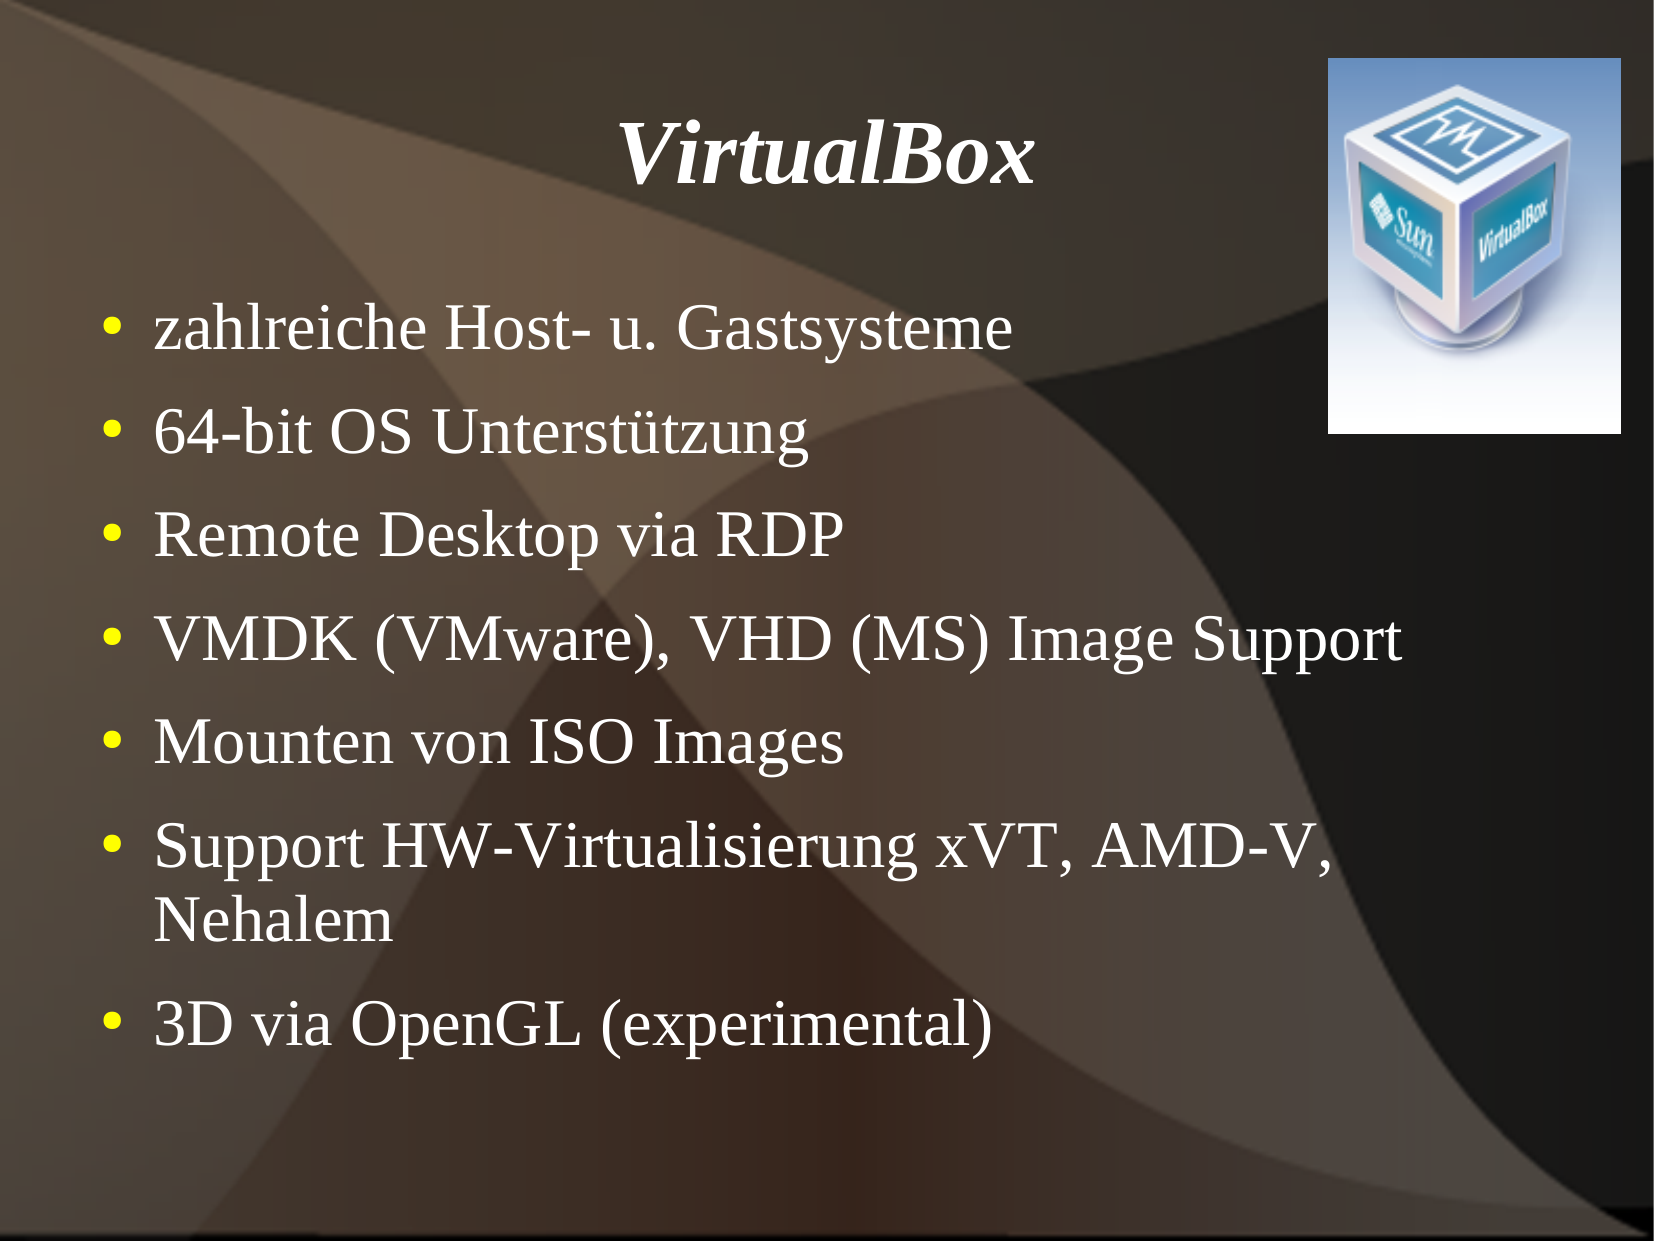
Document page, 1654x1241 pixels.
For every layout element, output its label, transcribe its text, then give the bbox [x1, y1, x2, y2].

list zahlreiche Host- u. Gastsysteme 64-bit OS Unterstützung Remote Desktop via RDP VMDK (VMware), VHD (MS) Image Support Mounten von ISO Images Support HW-Virtualisierung xVT, AMD-V, Nehalem 3D via OpenGL (experimental) [82, 290, 1571, 1094]
title VirtualBox [82, 56, 1571, 250]
picture [0, 0, 1654, 1241]
